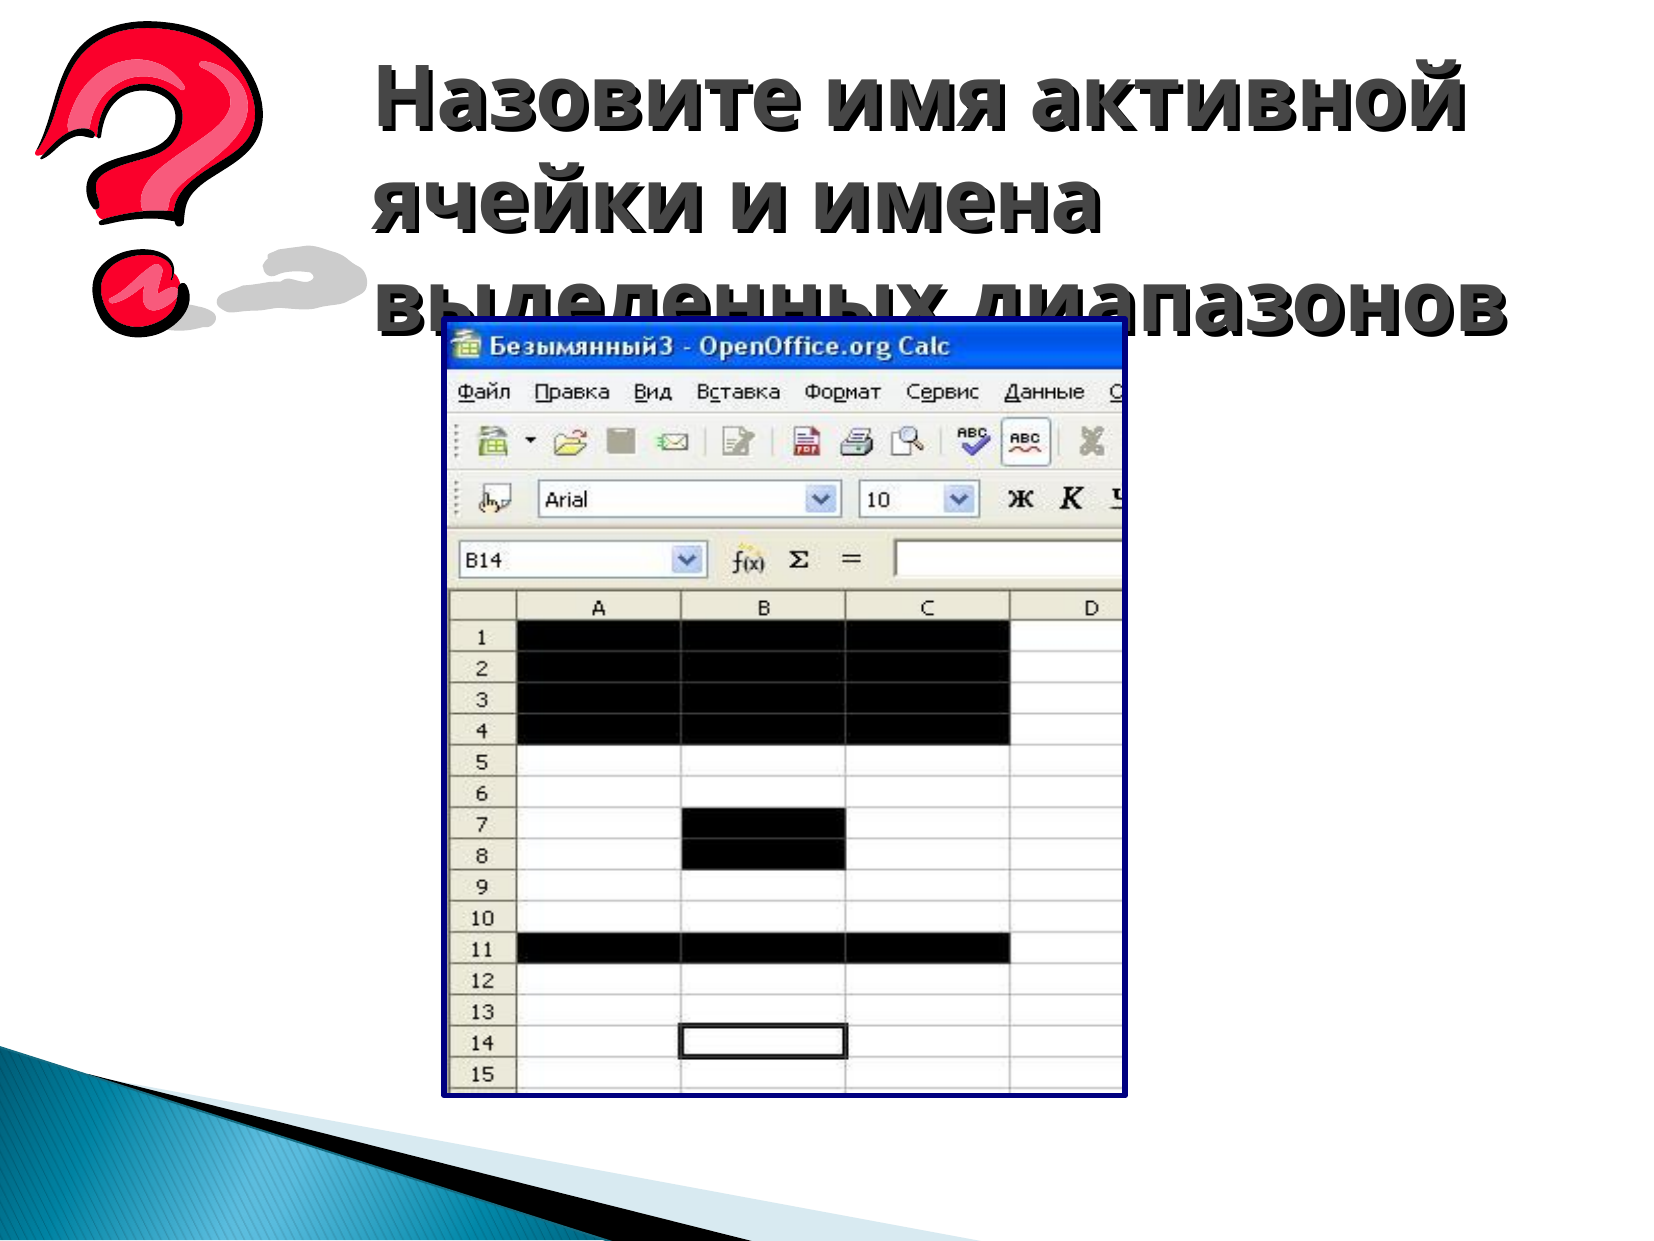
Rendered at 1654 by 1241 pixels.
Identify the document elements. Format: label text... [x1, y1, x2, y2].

title Назовите имя активной ячейки и имена выделенных диапазонов [384, 33, 1654, 237]
picture [447, 322, 1123, 1093]
picture [18, 4, 384, 355]
